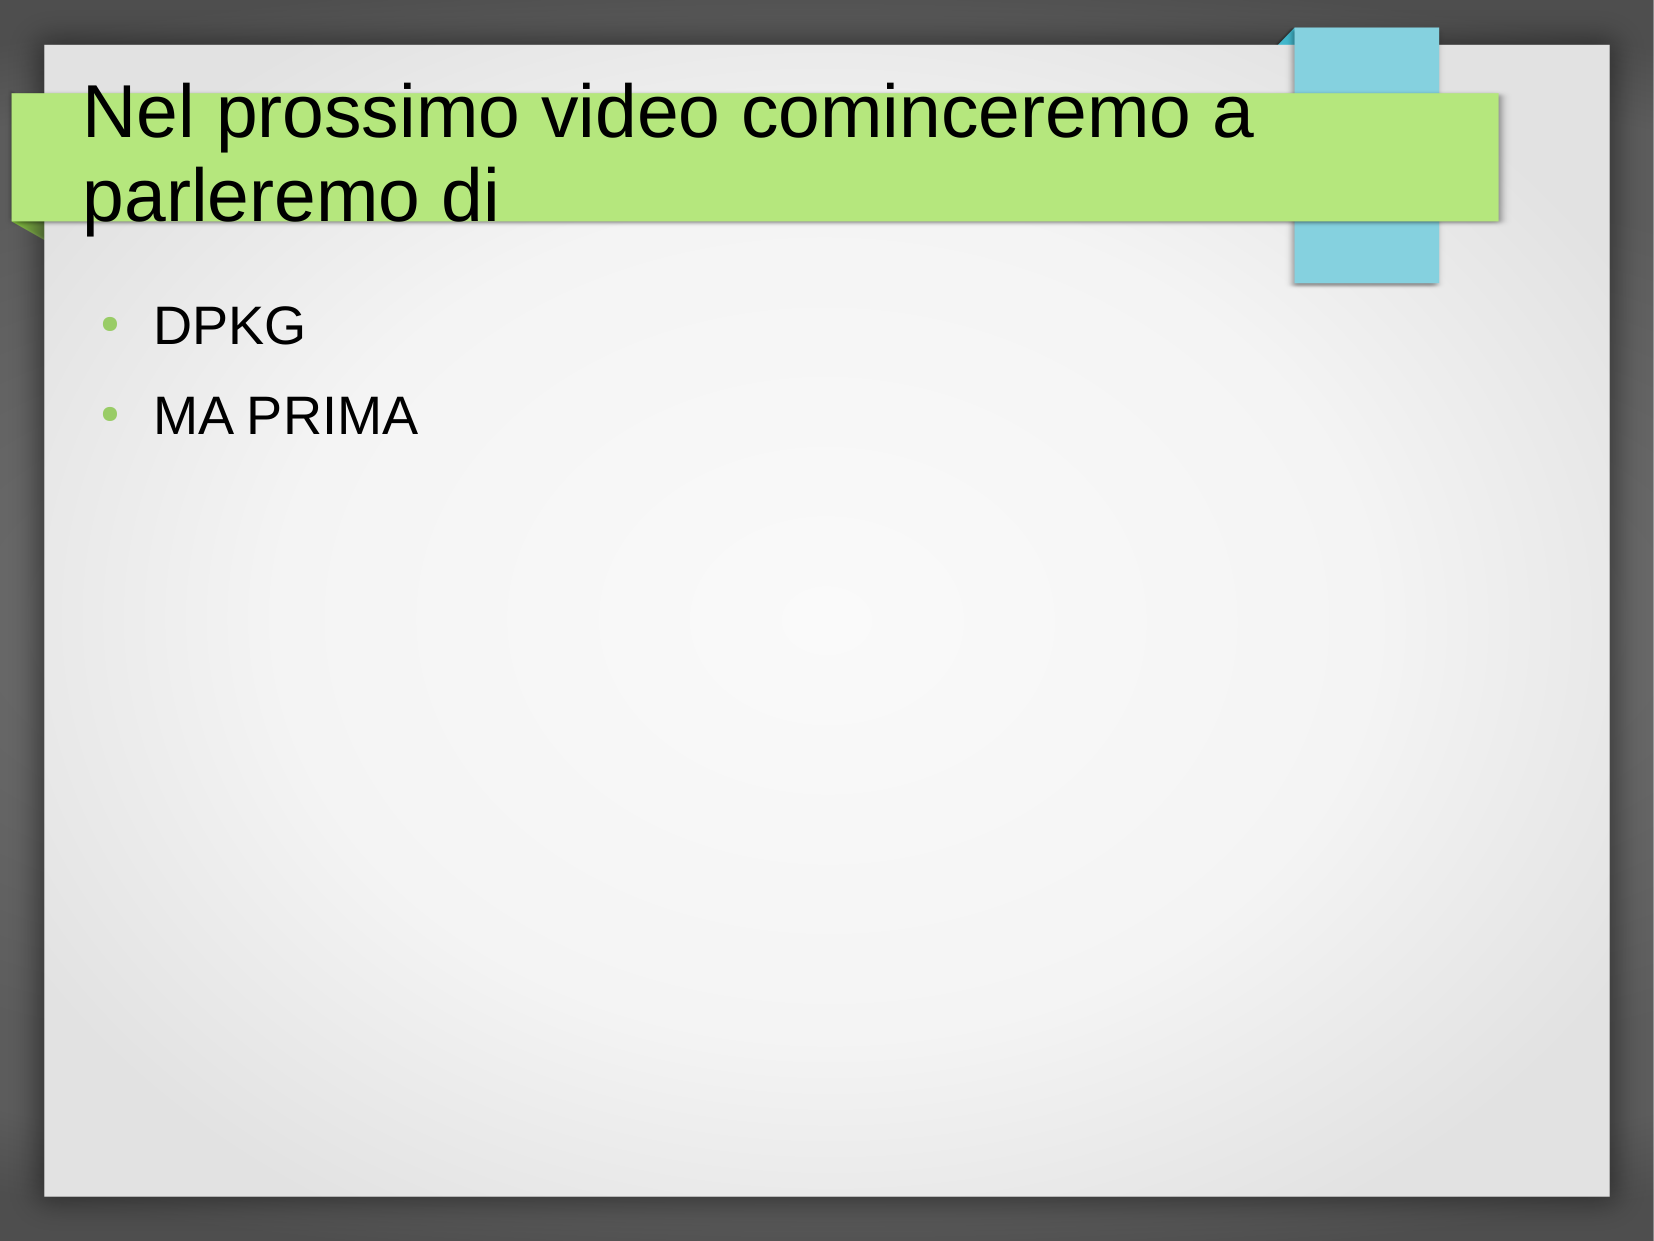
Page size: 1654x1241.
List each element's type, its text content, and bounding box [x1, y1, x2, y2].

picture [0, 0, 1654, 1241]
list DPKG MA PRIMA [82, 295, 1571, 1015]
title Nel prossimo video cominceremo a parleremo di [82, 69, 1264, 238]
